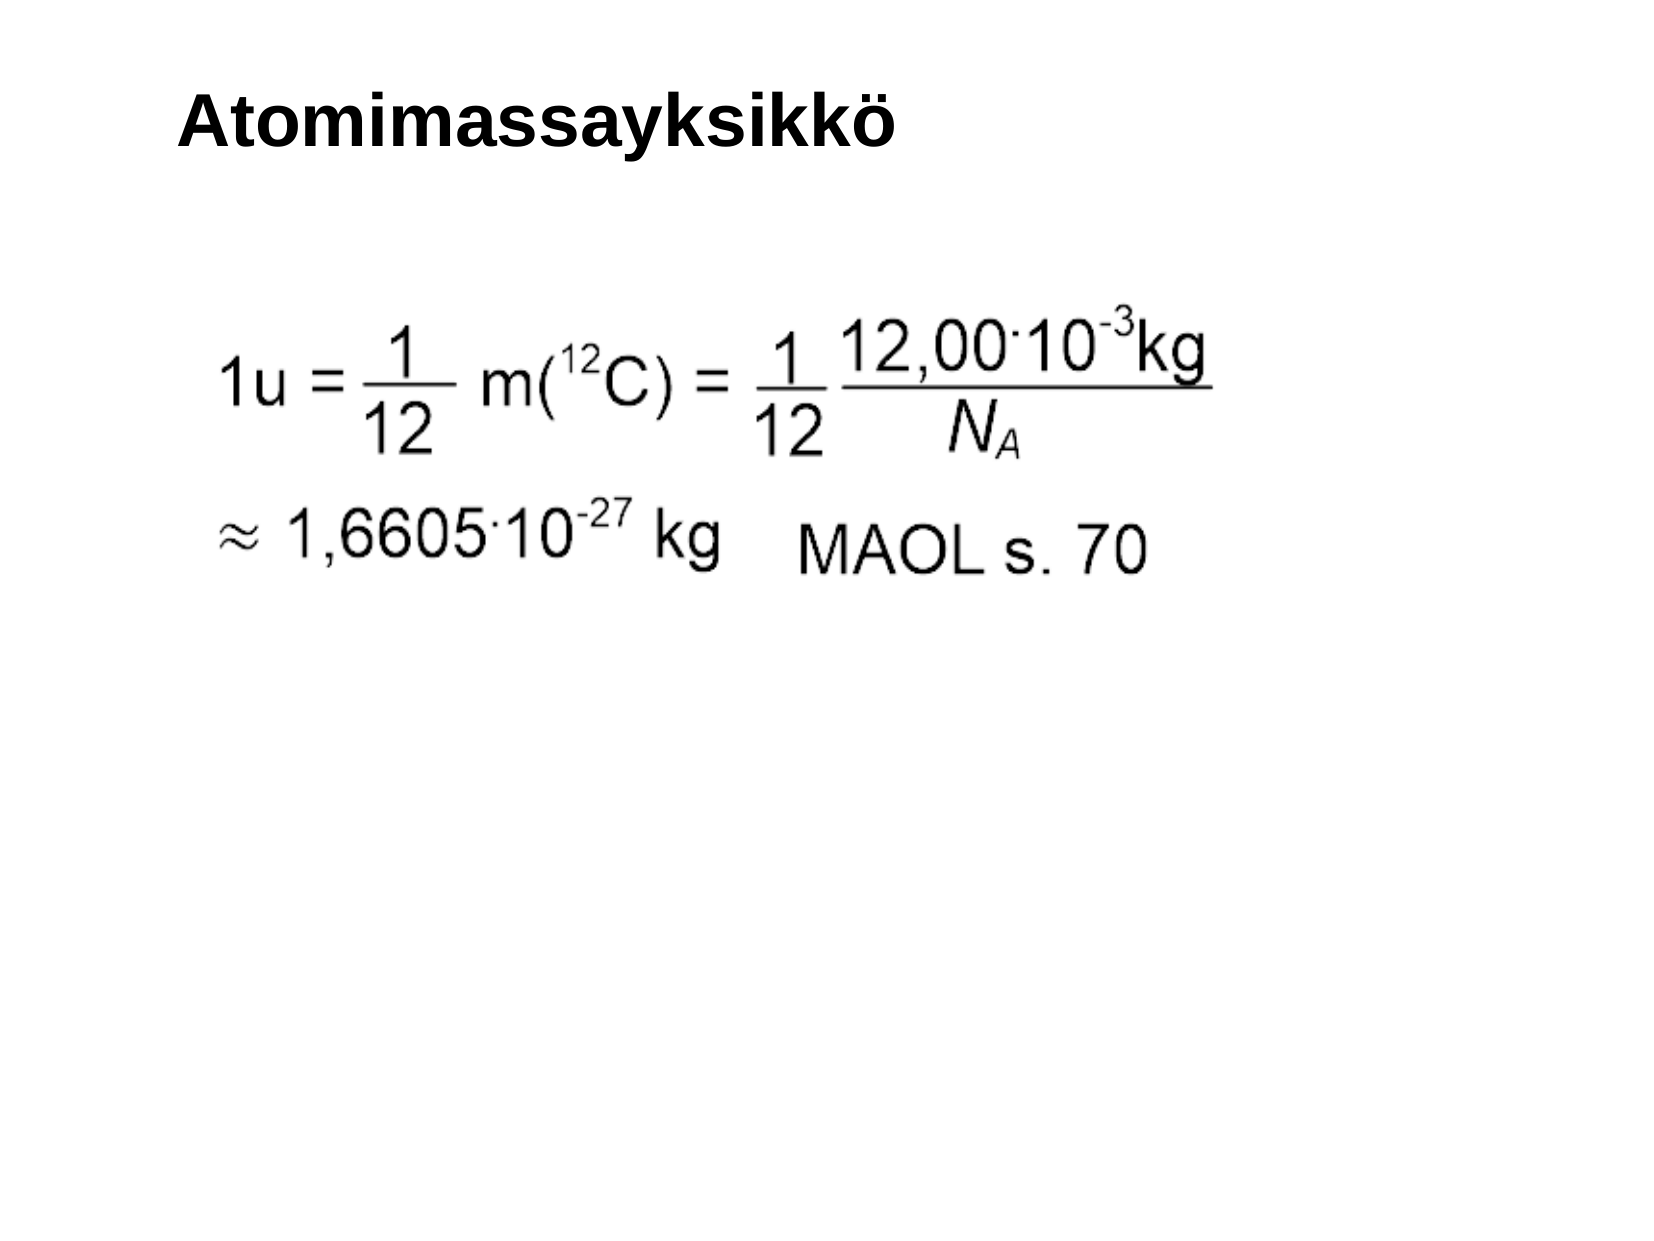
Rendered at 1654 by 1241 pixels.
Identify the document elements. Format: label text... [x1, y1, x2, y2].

text_box Atomimassayksikkö [161, 70, 981, 170]
picture [157, 224, 1382, 652]
